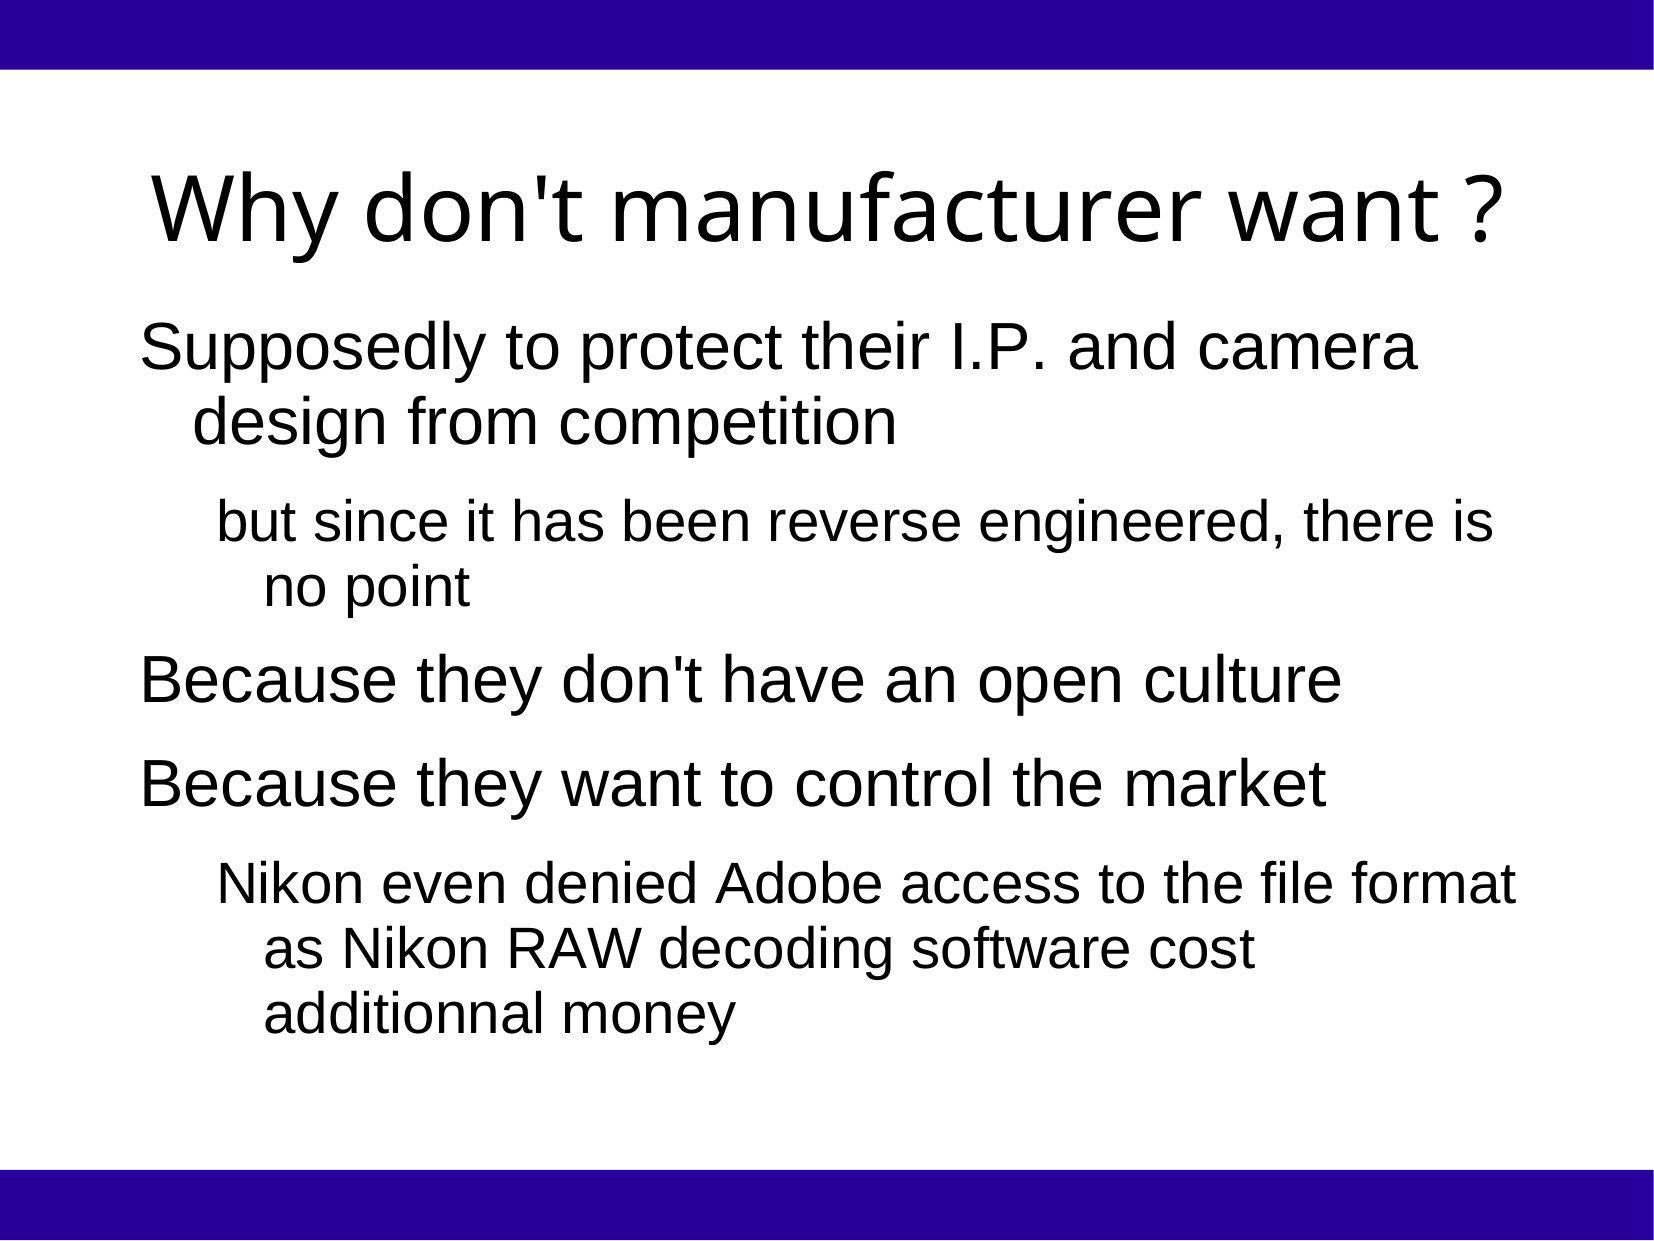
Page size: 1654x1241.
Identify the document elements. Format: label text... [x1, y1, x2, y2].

list Supposedly to protect their I.P. and camera design from competition but since it has been reverse engineered, there is no point Because they don't have an open culture Because they want to control the market Nikon even denied Adobe access to the file format as Nikon RAW decoding software cost additionnal money [121, 309, 1534, 1117]
title Why don't manufacturer want ? [121, 99, 1534, 309]
